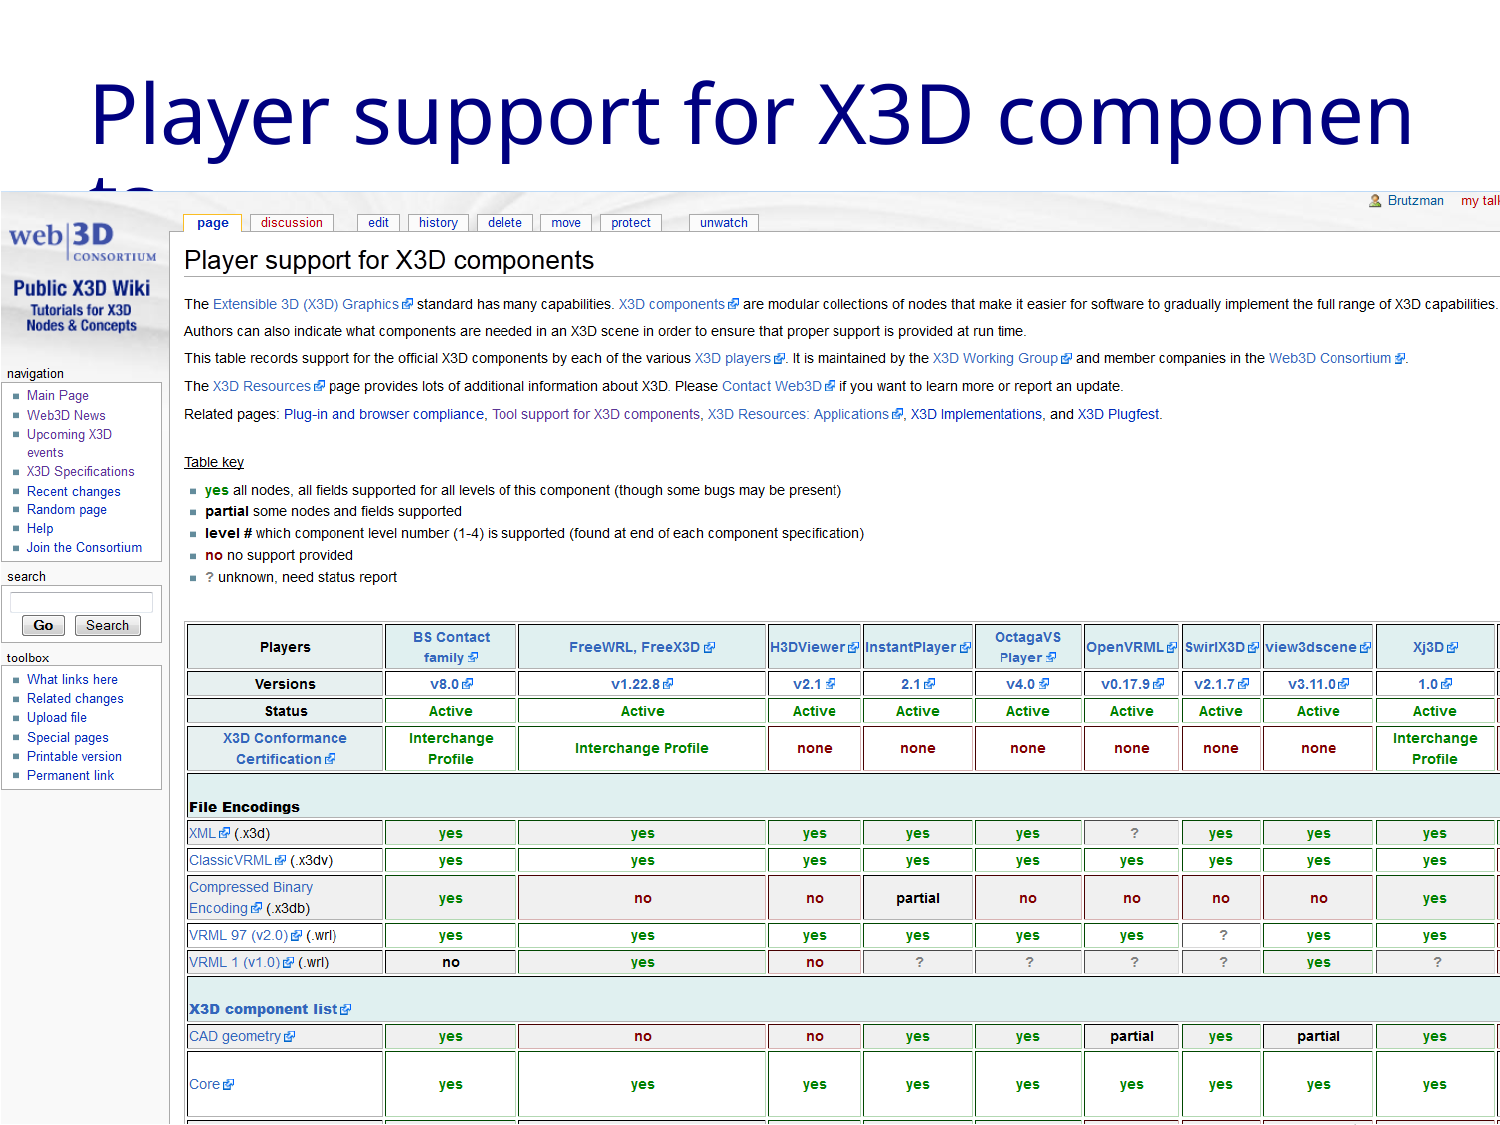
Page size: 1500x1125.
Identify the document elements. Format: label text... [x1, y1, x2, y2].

title Player support for X3D components [88, 37, 1439, 188]
picture [1, 191, 1500, 1125]
